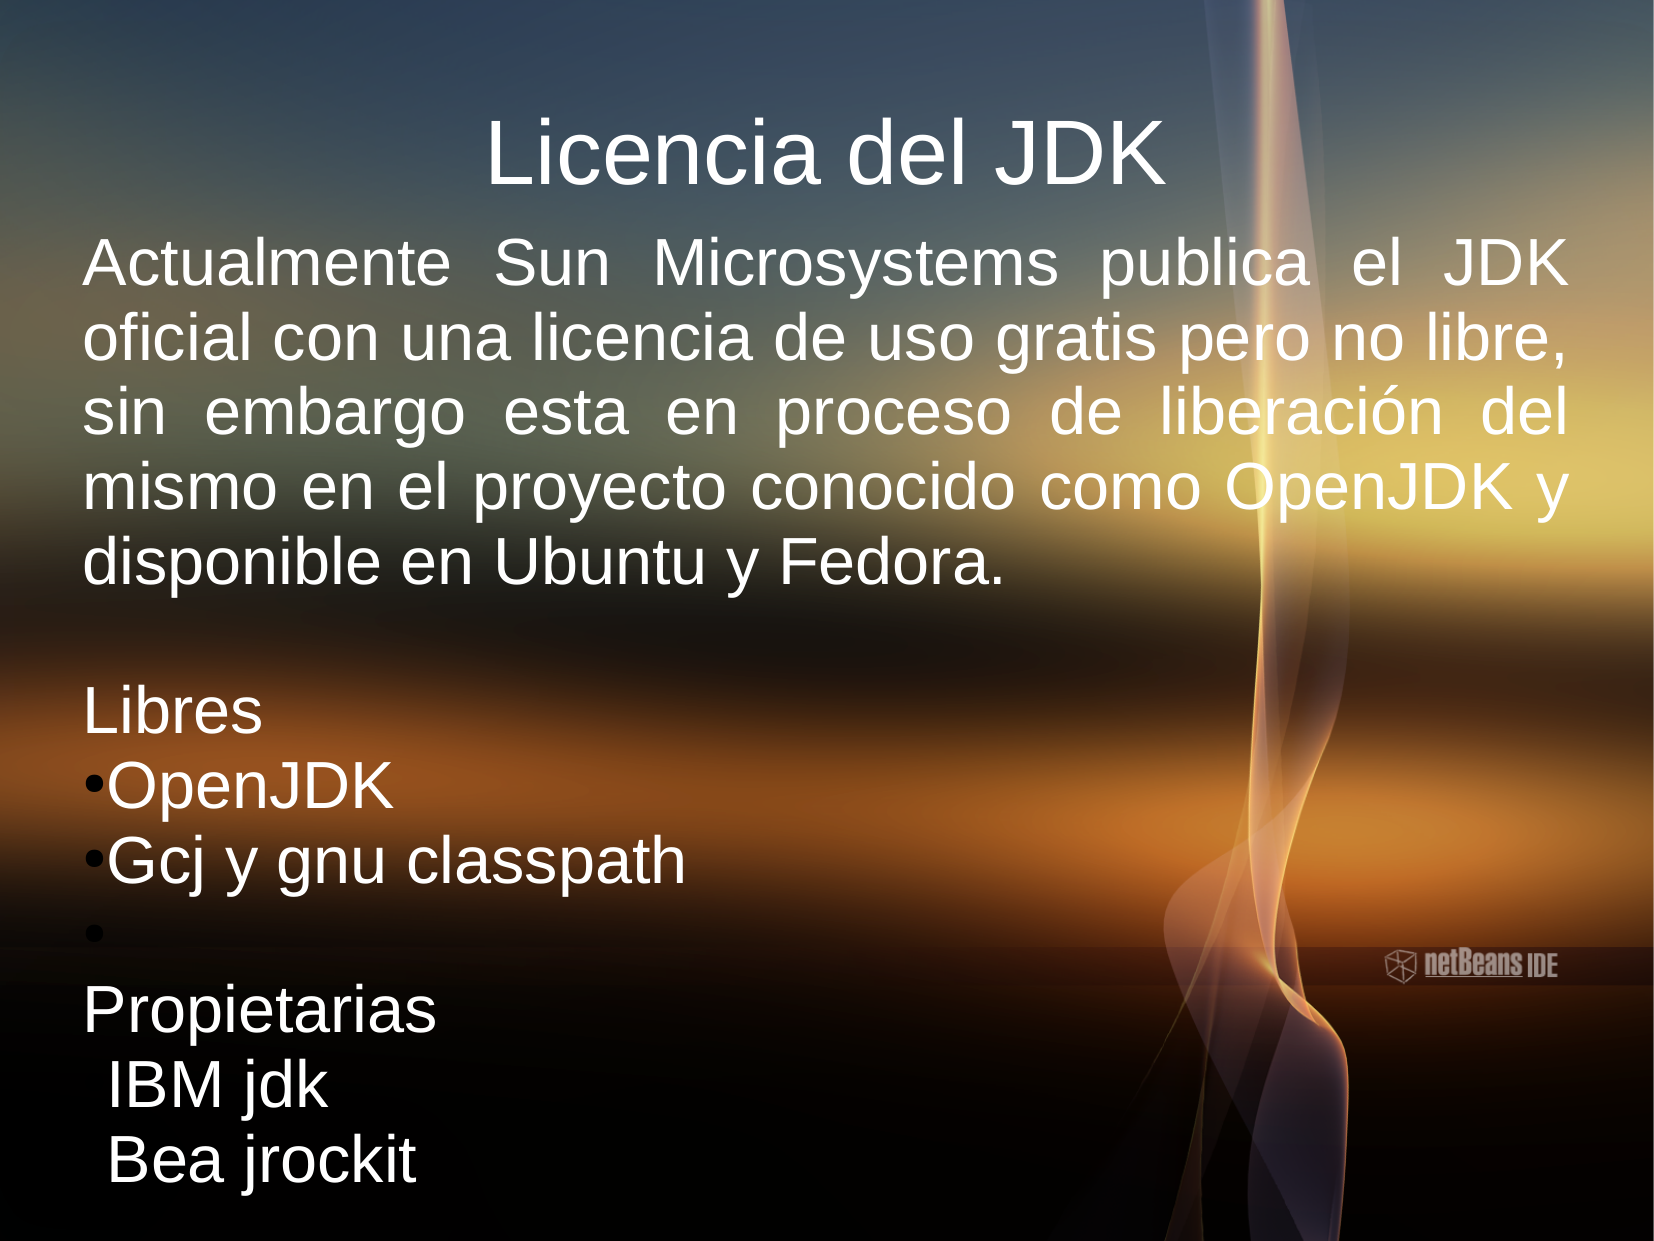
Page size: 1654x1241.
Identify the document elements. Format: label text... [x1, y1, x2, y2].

subtitle Actualmente Sun Microsystems publica el JDK oficial con una licencia de uso gratis pero no libre, sin embargo esta en proceso de liberación del mismo en el proyecto conocido como OpenJDK y disponible en Ubuntu y Fedora. Libres OpenJDK Gcj y gnu classpath Propietarias IBM jdk Bea jrockit [82, 224, 1571, 1197]
picture [0, 0, 1654, 1241]
title Licencia del JDK [82, 49, 1571, 224]
